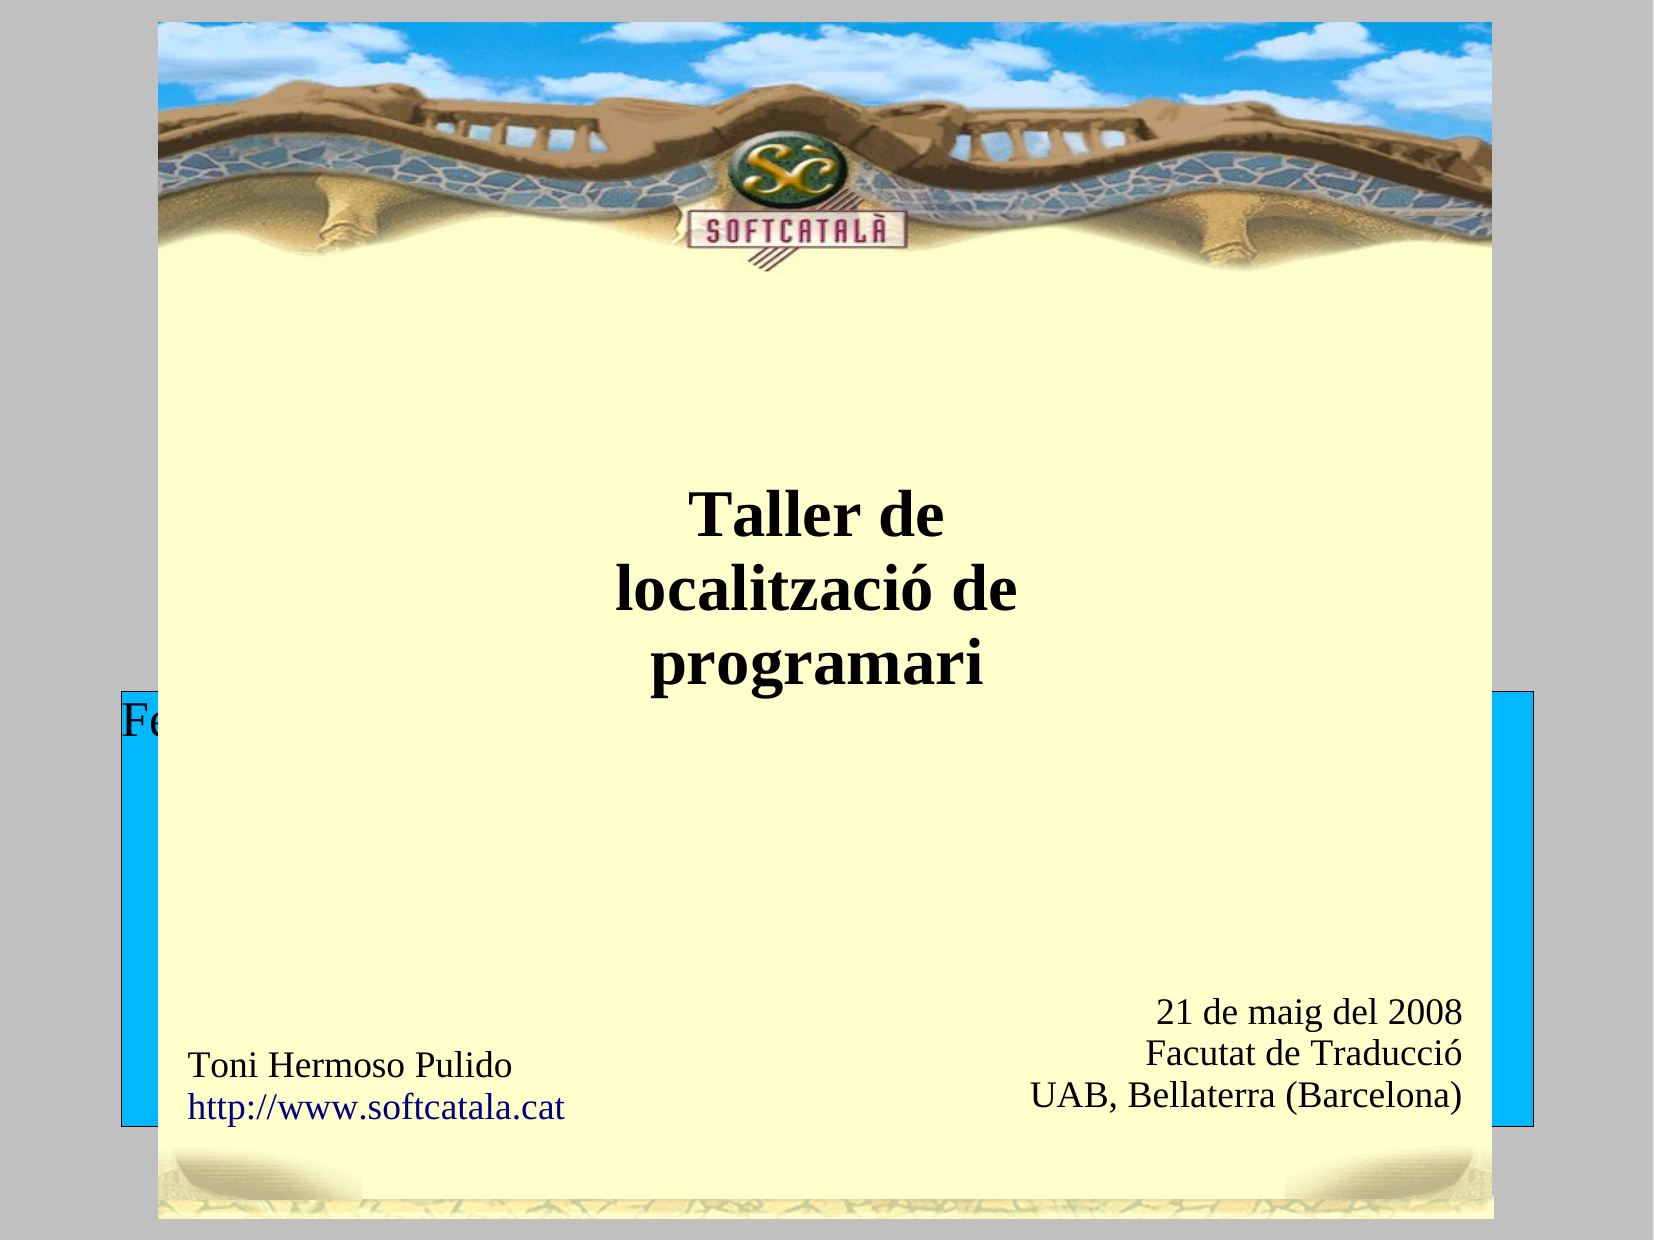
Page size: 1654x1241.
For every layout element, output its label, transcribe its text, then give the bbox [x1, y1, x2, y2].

picture [158, 22, 1494, 1219]
text_box Toni Hermoso Pulido http://www.softcatala.cat [187, 1044, 727, 1136]
text_box Taller de localització de programari [526, 476, 1109, 739]
text_box 21 de maig del 2008 Facutat de Traducció UAB, Bellaterra (Barcelona) [873, 990, 1464, 1128]
